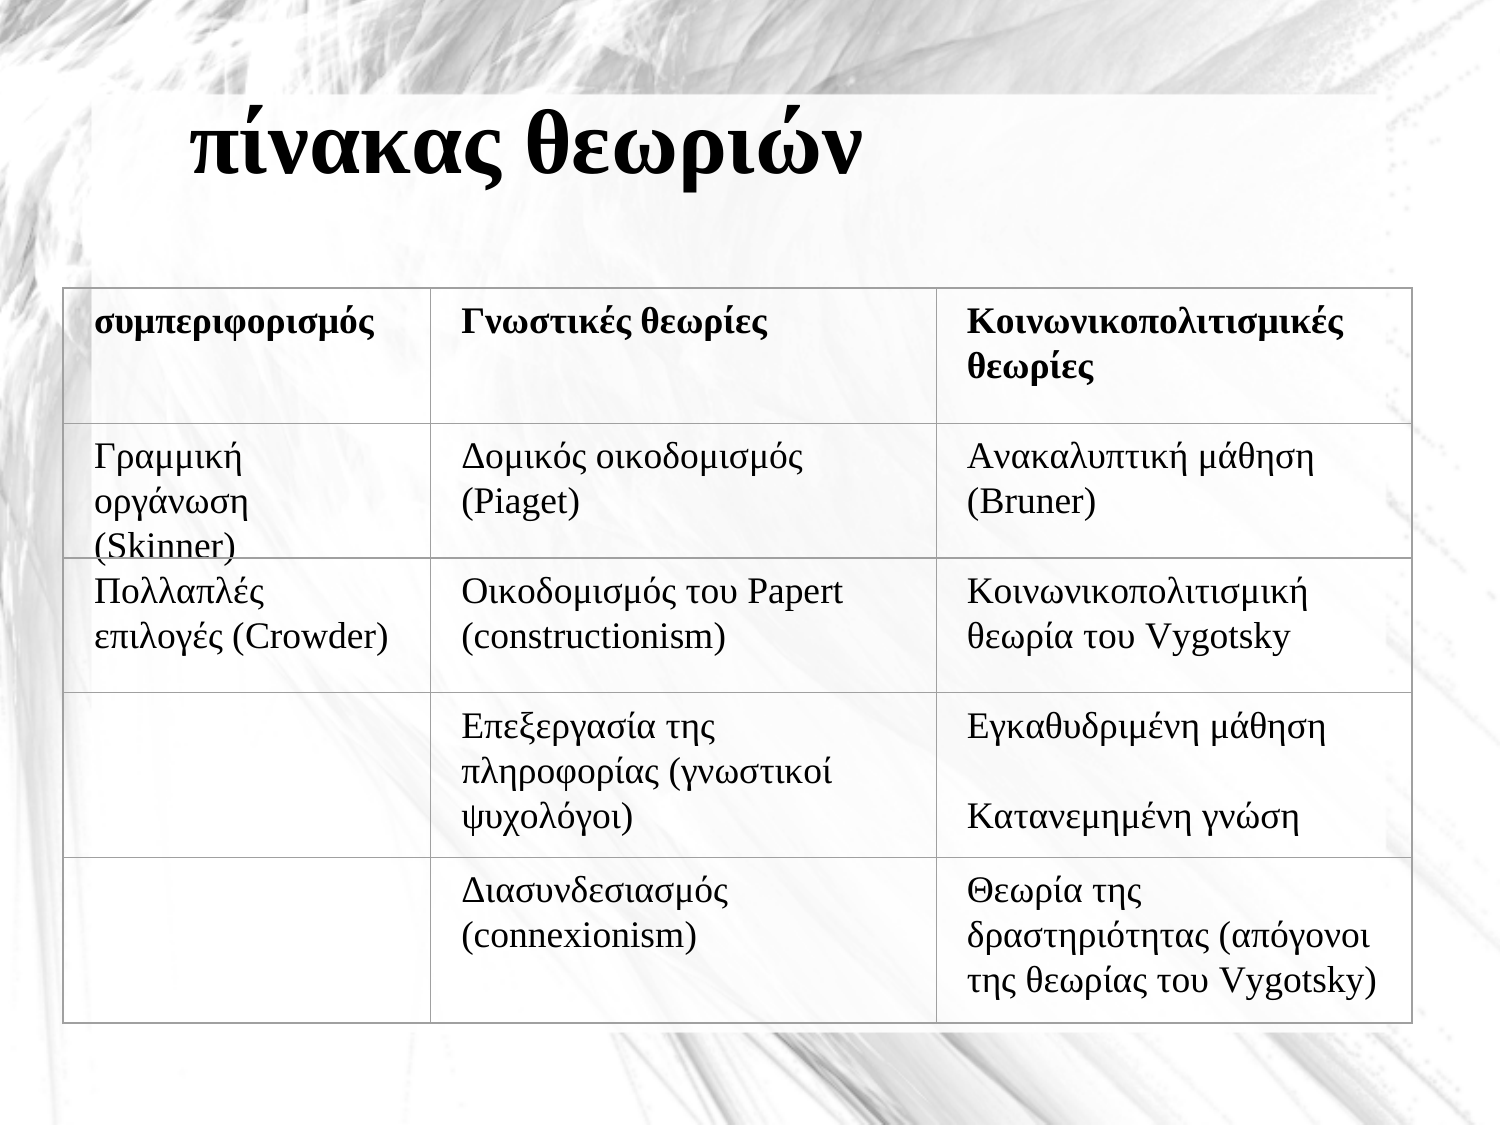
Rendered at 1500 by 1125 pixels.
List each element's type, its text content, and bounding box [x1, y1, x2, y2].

text_box Δομικός οικοδομισμός (Piaget) [446, 424, 921, 557]
text_box Κοινωνικοπολιτισμικές θεωρίες [952, 289, 1396, 423]
text_box Επεξεργασία της πληροφορίας (γνωστικοί ψυχολόγοι) [446, 693, 921, 857]
text_box Θεωρία της δραστηριότητας (απόγονοι της θεωρίας του Vygotsky) [952, 858, 1396, 1022]
picture [0, 0, 1500, 1125]
text_box Οικοδομισμός του Papert (constructionism) [446, 558, 921, 692]
text_box Γραμμική οργάνωση (Skinner) [79, 424, 415, 557]
text_box Εγκαθυδριμένη μάθηση Κατανεμημένη γνώση [952, 693, 1396, 857]
title πίνακας θεωριών [174, 74, 1454, 200]
text_box Διασυνδεσιασμός (connexionism) [446, 858, 921, 1022]
text_box Ανακαλυπτική μάθηση (Bruner) [952, 424, 1396, 557]
text_box Πολλαπλές επιλογές (Crowder) [79, 558, 415, 692]
text_box Κοινωνικοπολιτισμική θεωρία του Vygotsky [952, 558, 1396, 692]
text_box Γνωστικές θεωρίες [446, 289, 921, 423]
text_box συμπεριφορισμός [79, 289, 415, 423]
